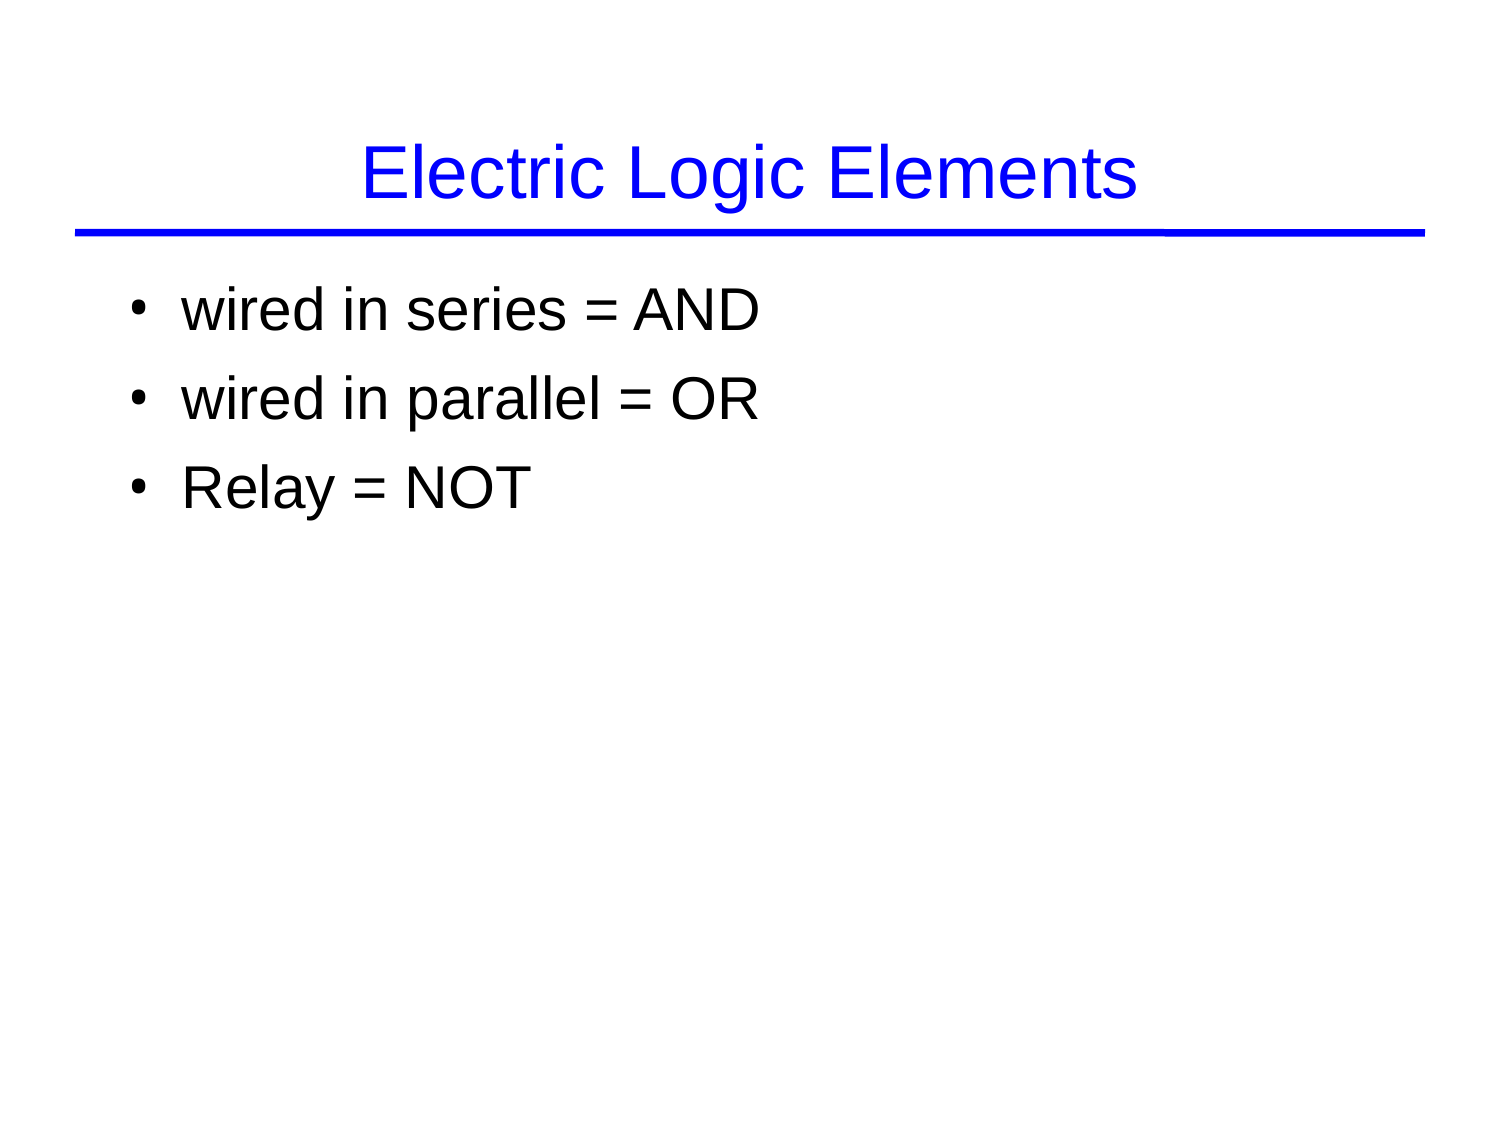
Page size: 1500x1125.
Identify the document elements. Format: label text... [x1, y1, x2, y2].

title Electric Logic Elements [112, 80, 1388, 257]
list wired in series = AND wired in parallel = OR Relay = NOT [112, 262, 1388, 1000]
